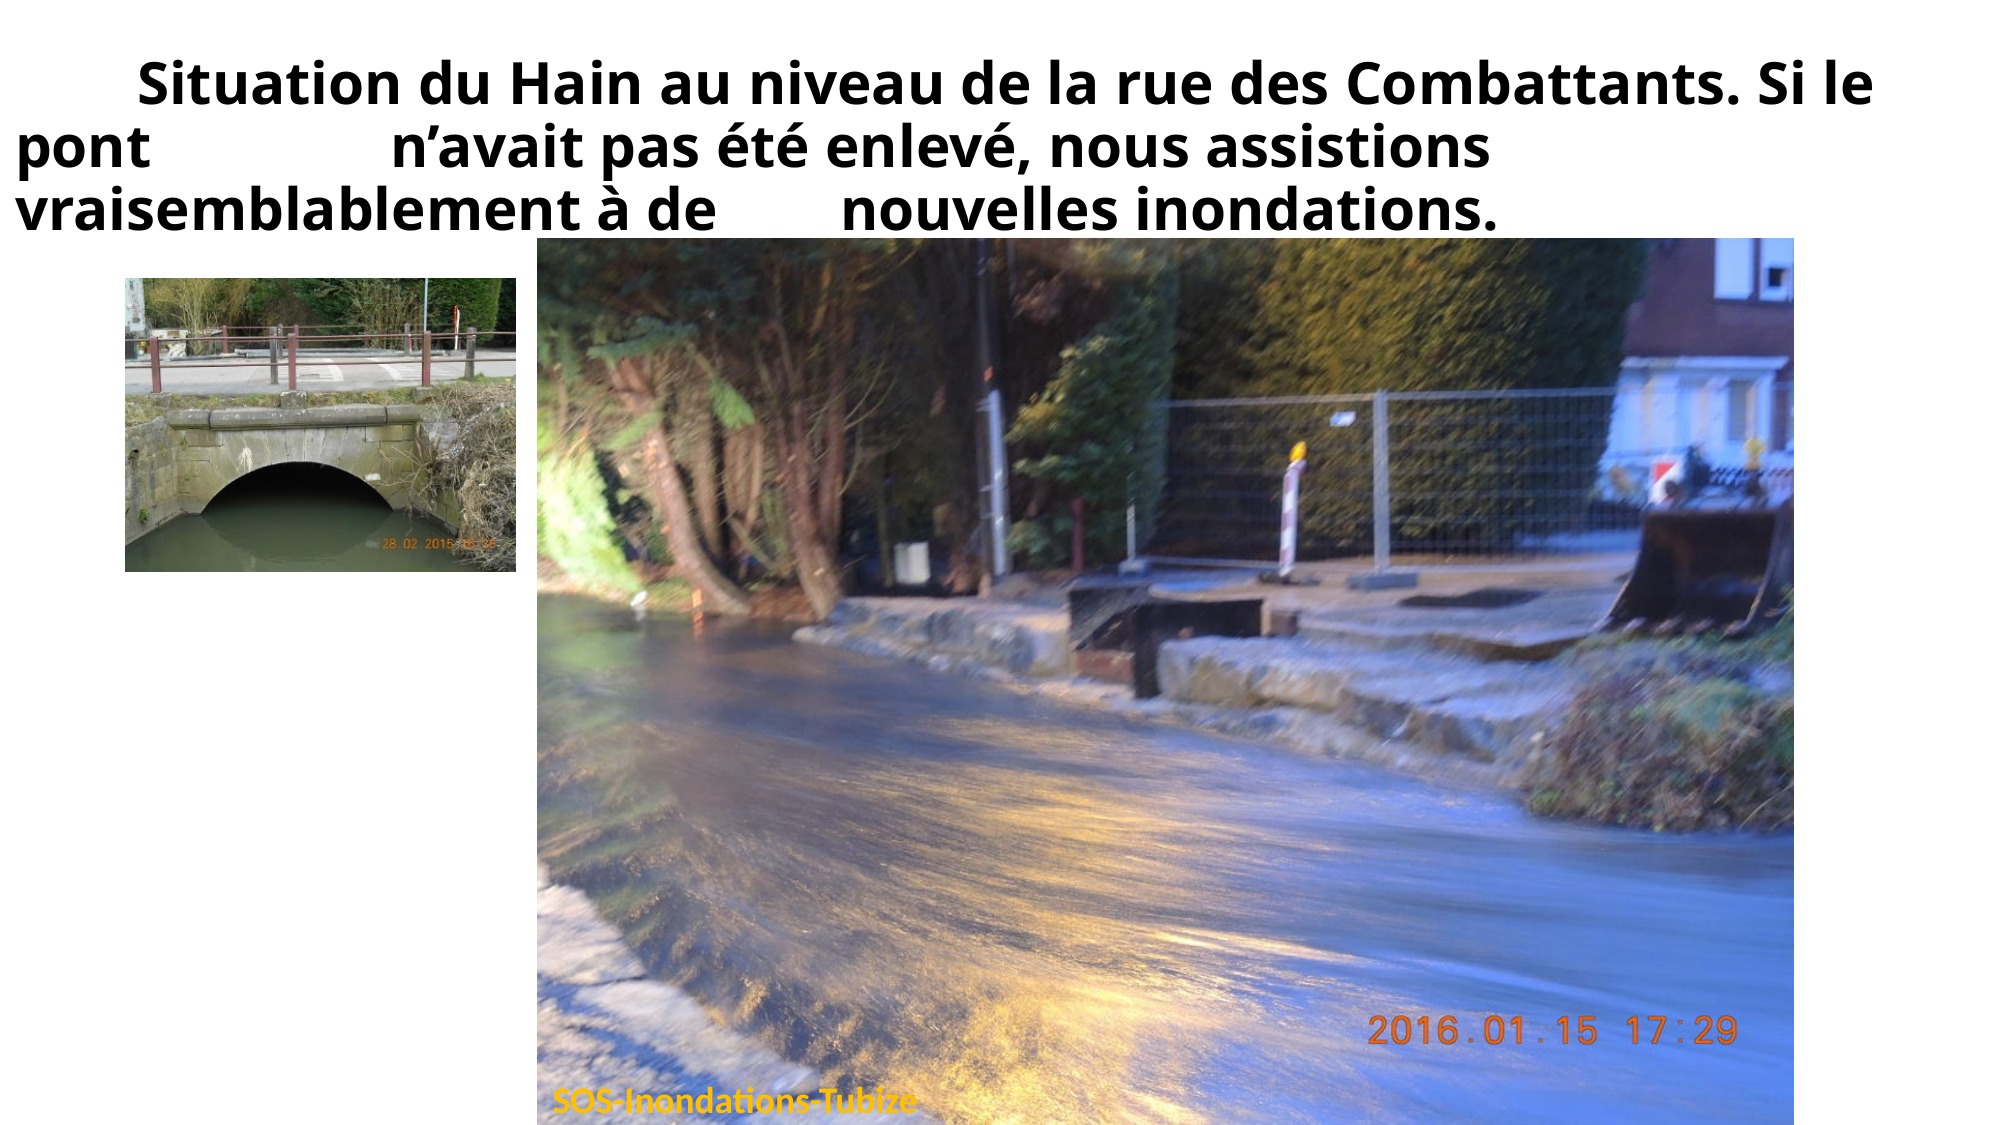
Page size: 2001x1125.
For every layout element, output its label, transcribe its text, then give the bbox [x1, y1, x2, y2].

text_box SOS-Inondations-Tubize [537, 1069, 966, 1125]
picture [537, 238, 1794, 1125]
title Situation du Hain au niveau de la rue des Combattants. Si le pont n’avait pas été enlevé, nous assistions vraisemblablement à de nouvelles inondations. [0, 46, 2000, 220]
picture [125, 278, 516, 572]
